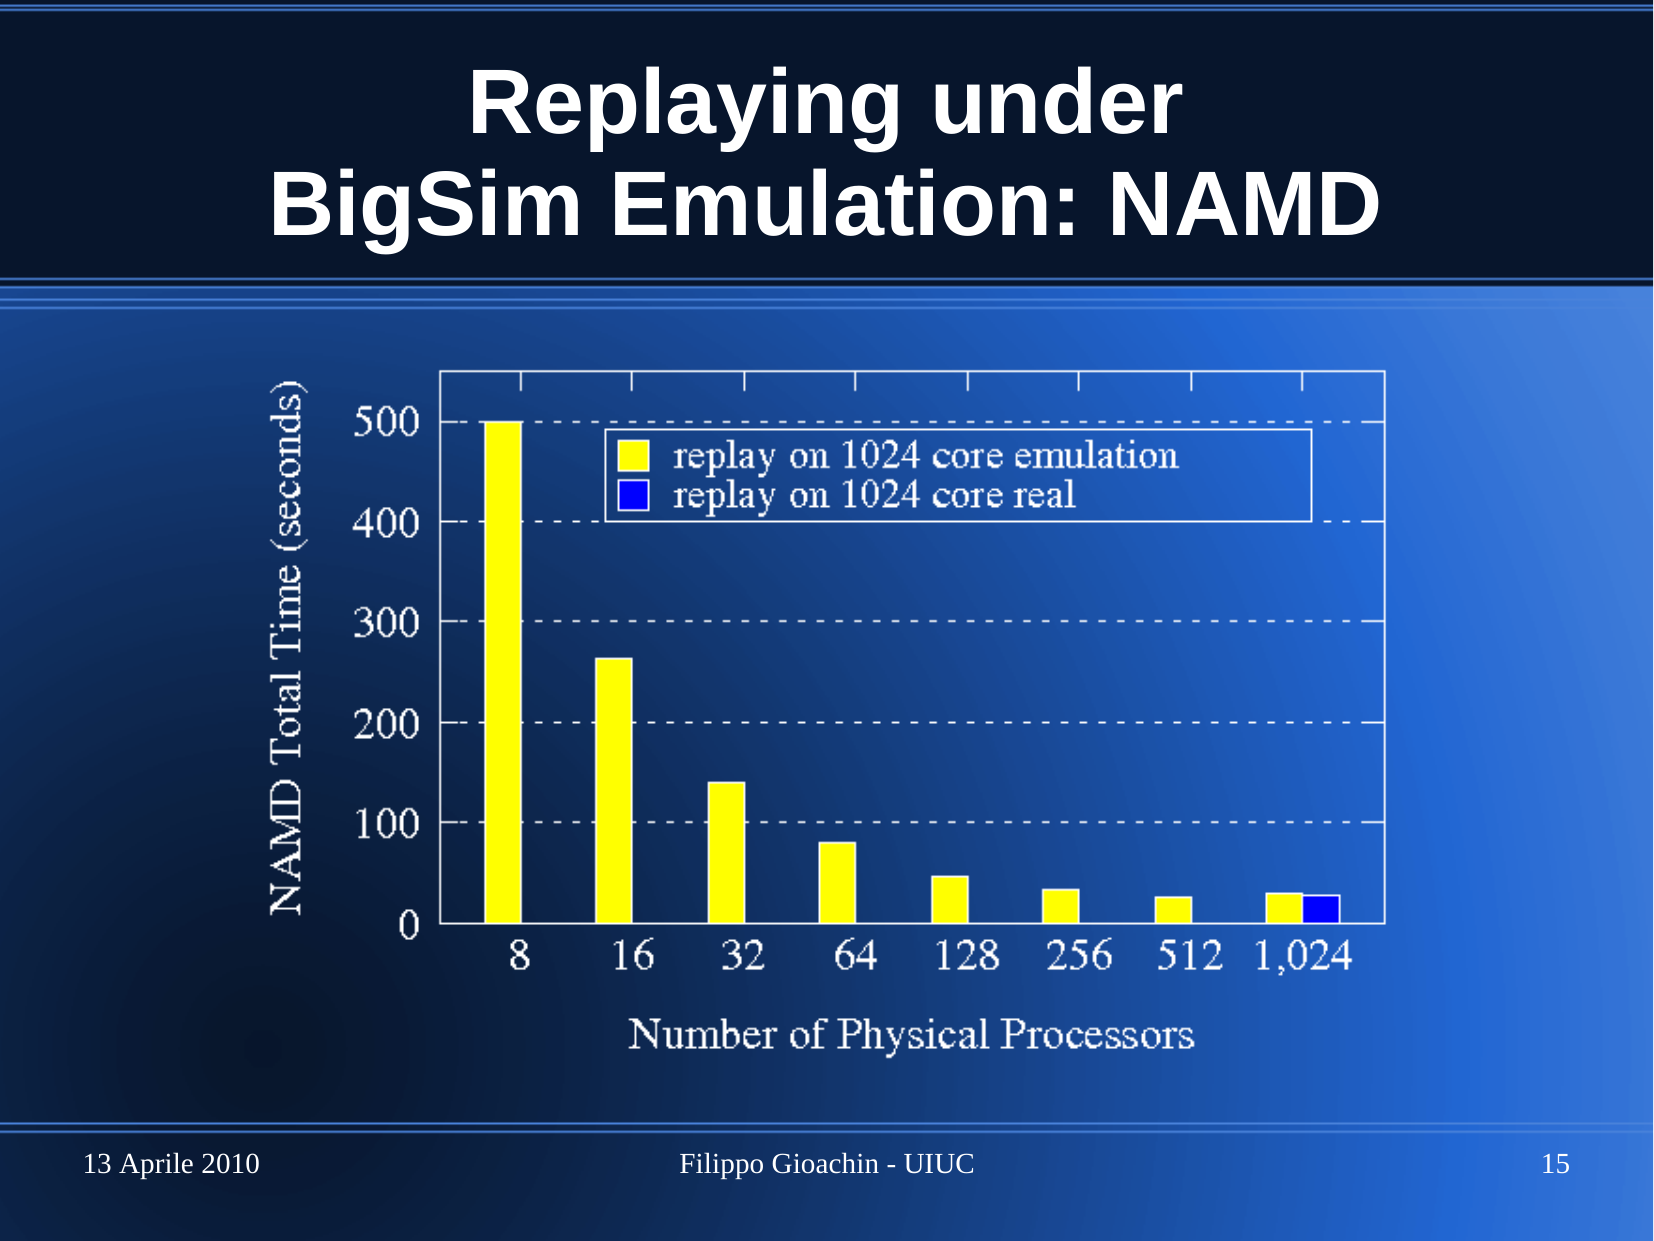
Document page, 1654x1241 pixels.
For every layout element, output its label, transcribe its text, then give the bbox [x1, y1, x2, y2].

picture [0, 0, 1654, 1241]
title Replaying under BigSim Emulation: NAMD [82, 50, 1571, 256]
